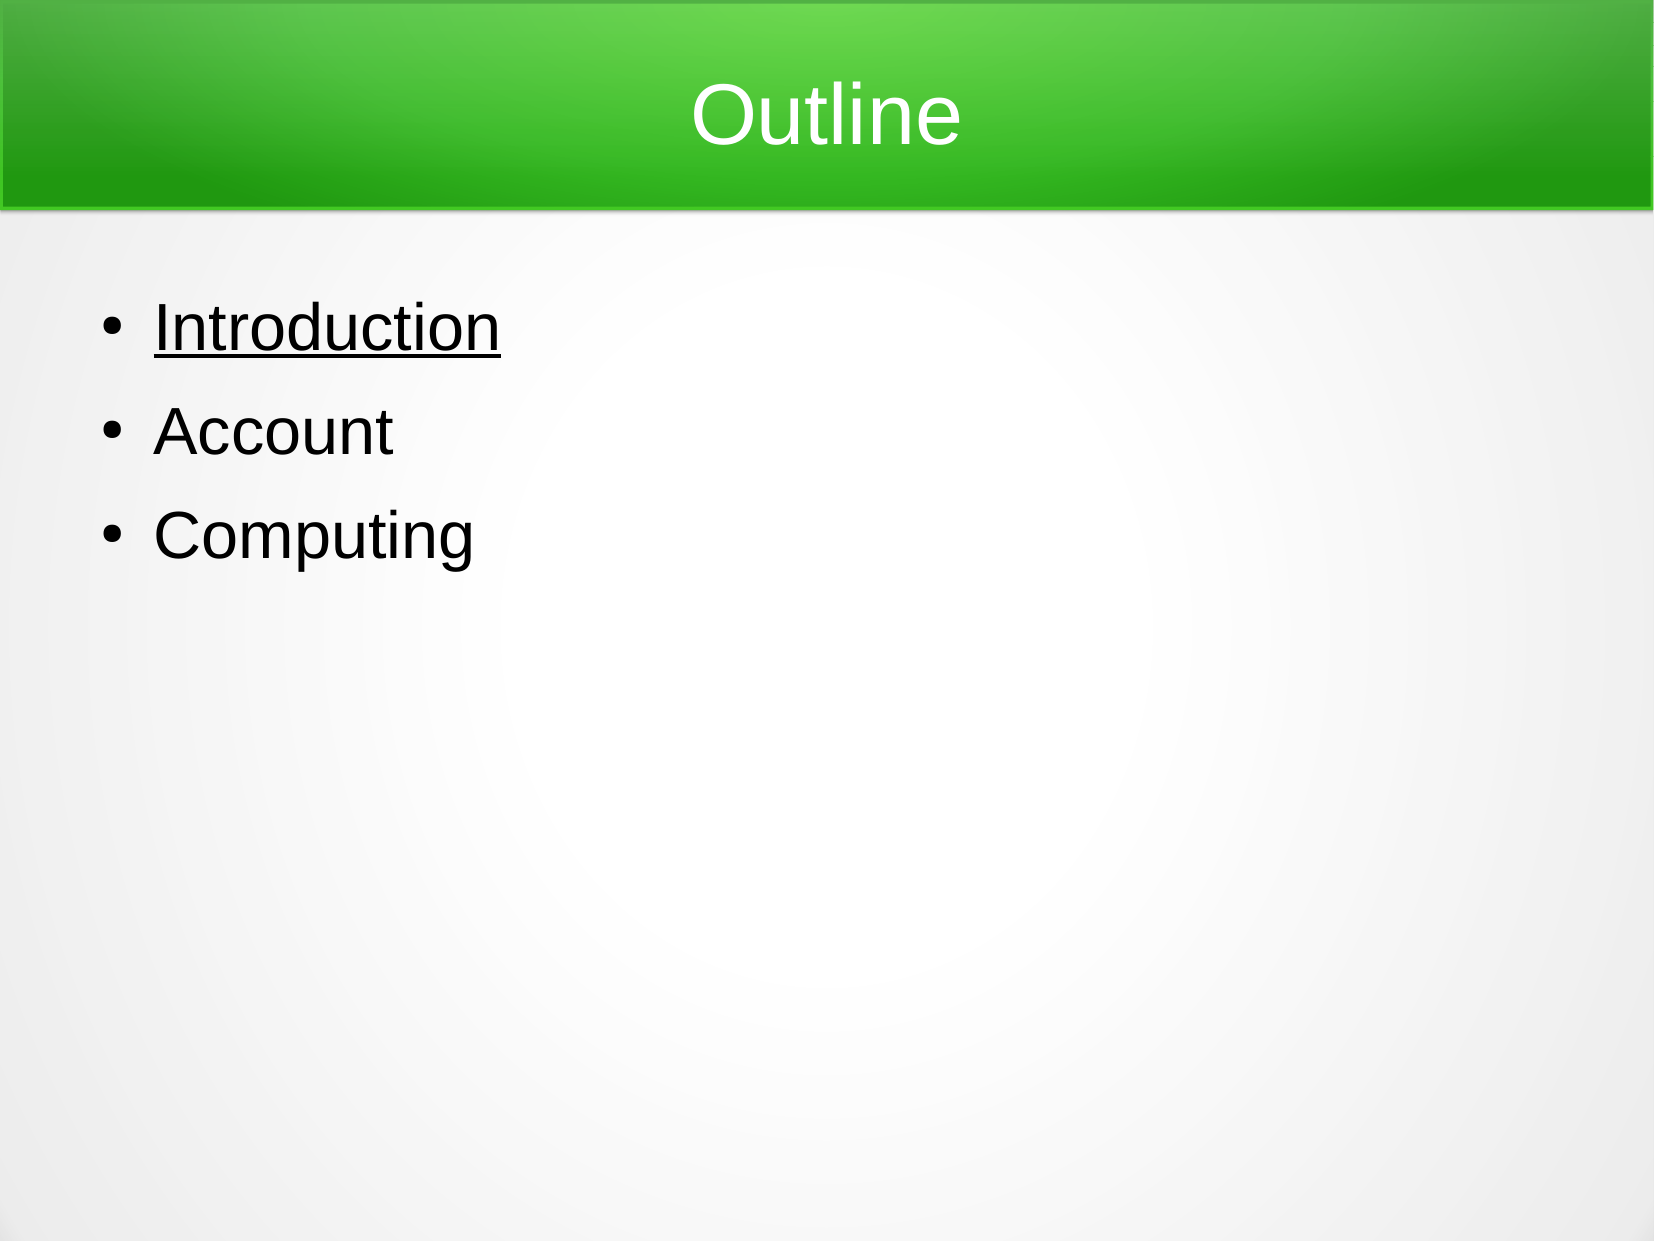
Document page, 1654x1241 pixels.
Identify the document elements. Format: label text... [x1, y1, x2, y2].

list Introduction Account Computing [82, 290, 1538, 1010]
title Outline [82, 49, 1571, 179]
